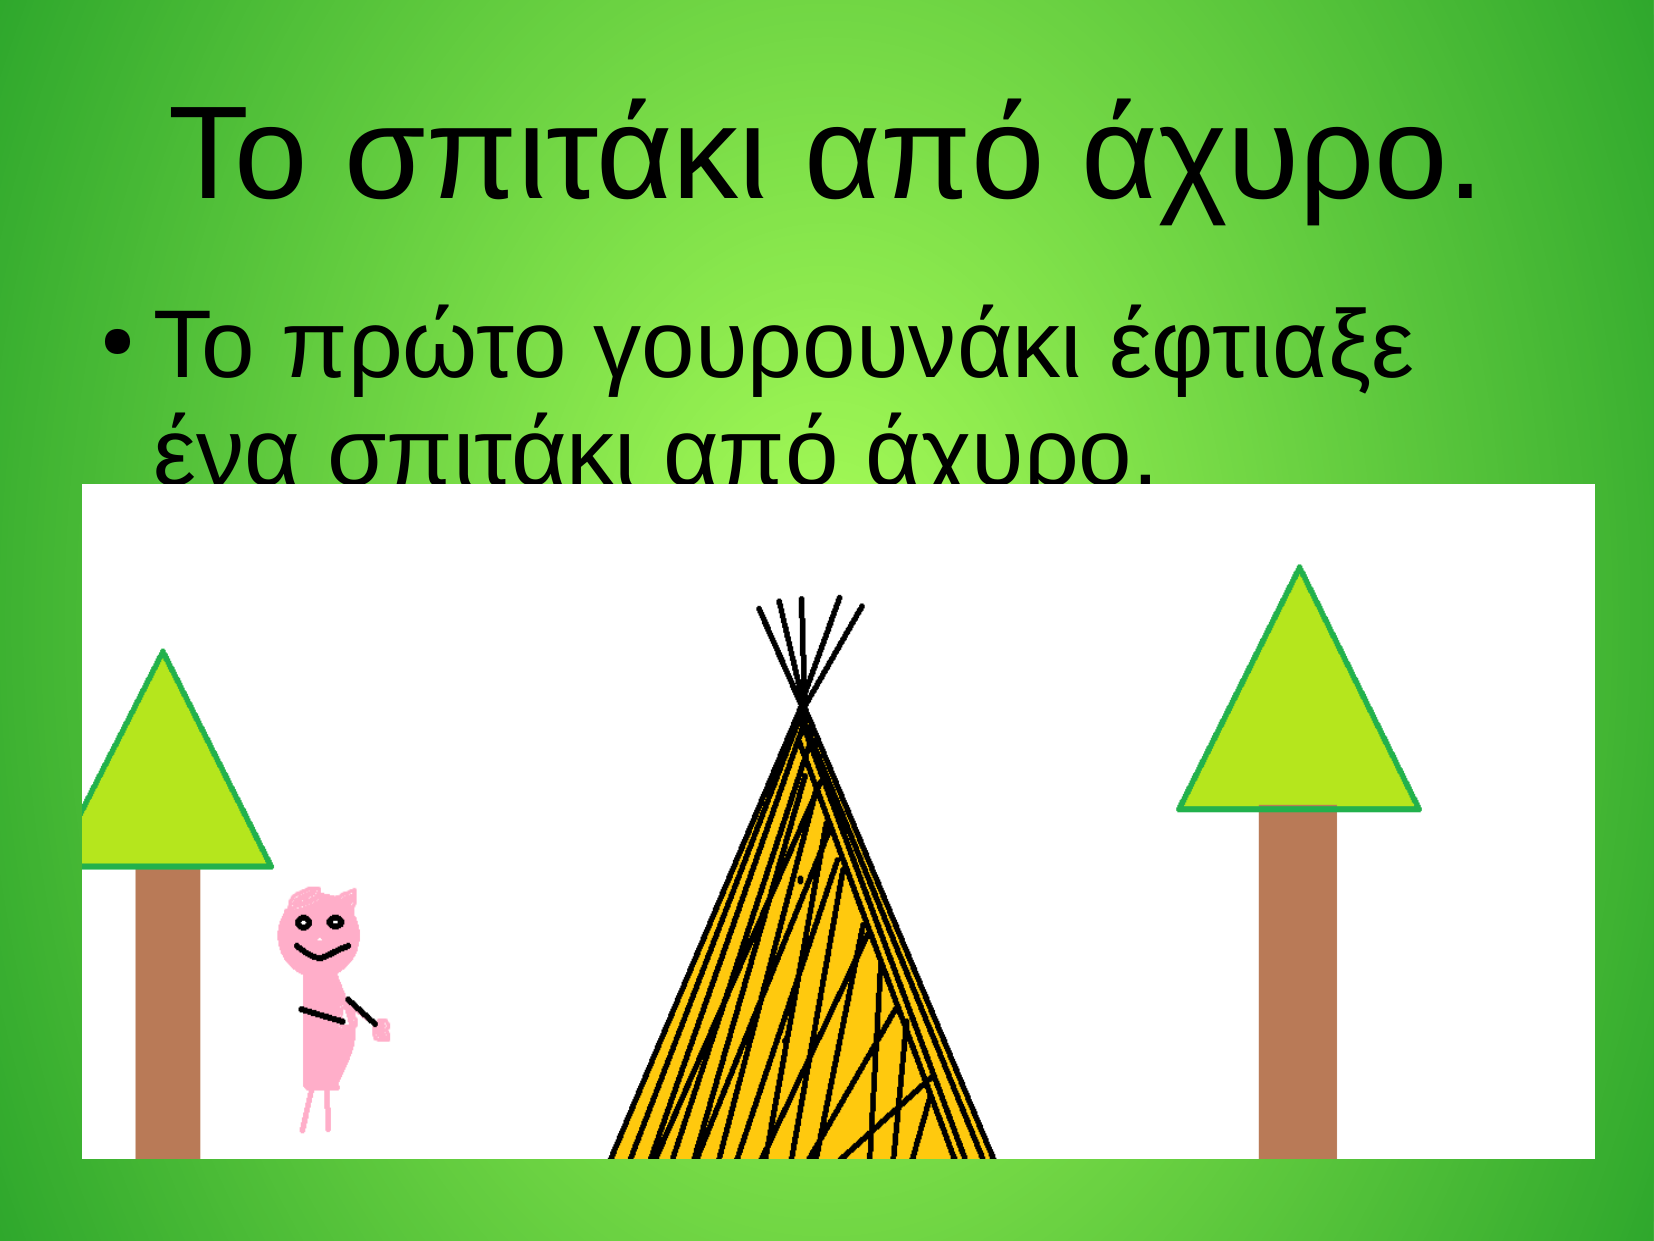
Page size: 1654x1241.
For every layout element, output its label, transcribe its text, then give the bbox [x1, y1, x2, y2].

picture [82, 484, 1595, 1159]
title Το σπιτάκι από άχυρο. [82, 49, 1571, 257]
list Το πρώτο γουρουνάκι έφτιαξε ένα σπιτάκι από άχυρο. [82, 290, 1571, 484]
